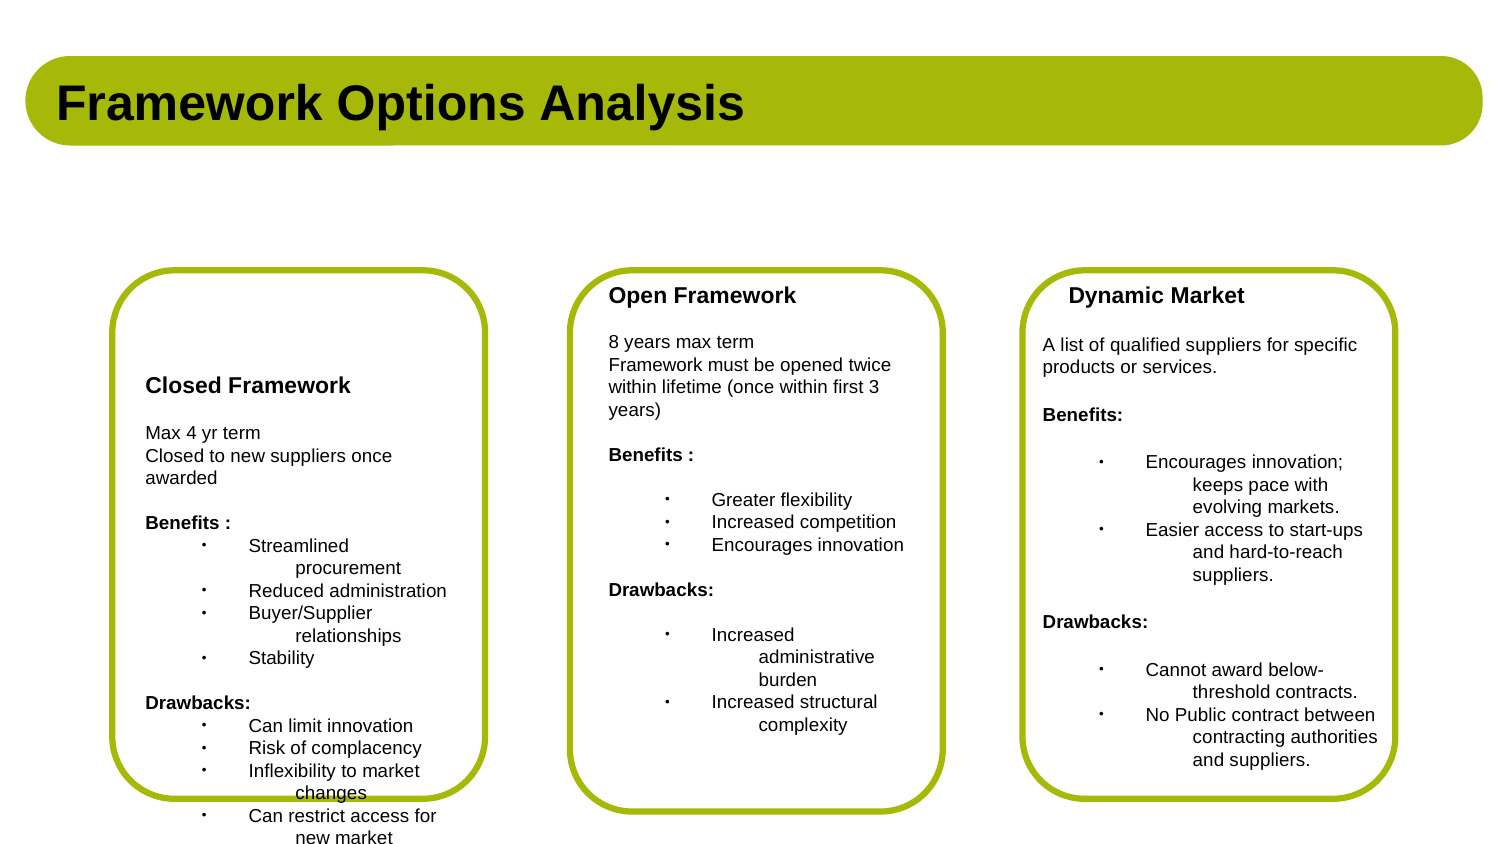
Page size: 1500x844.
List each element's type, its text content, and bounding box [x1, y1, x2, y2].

text_box Open Framework 8 years max term Framework must be opened twice within lifetime (once within first 3 years) Benefits : Greater flexibility Increased competition Encourages innovation Drawbacks: Increased administrative burden Increased structural complexity [593, 265, 921, 812]
title Framework Options Analysis [55, 70, 1235, 137]
text_box [1022, 309, 1027, 760]
text_box Op [921, 285, 943, 797]
text_box Op [569, 284, 593, 798]
text_box Closed Framework Max 4 yr term Closed to new suppliers once awarded Benefits : Streamlined procurement Reduced administration Buyer/Supplier relationships Stability Drawbacks: Can limit innovation Risk of complacency Inflexibility to market changes Can restrict access for new market entrants and SMEs [112, 270, 486, 799]
text_box Dynamic Market A list of qualified suppliers for specific products or services. Benefits: Encourages innovation; keeps pace with evolving markets. Easier access to start-ups and hard-to-reach suppliers. Drawbacks: Cannot award below-threshold contracts. No Public contract between contracting authorities and suppliers. [1027, 265, 1396, 812]
